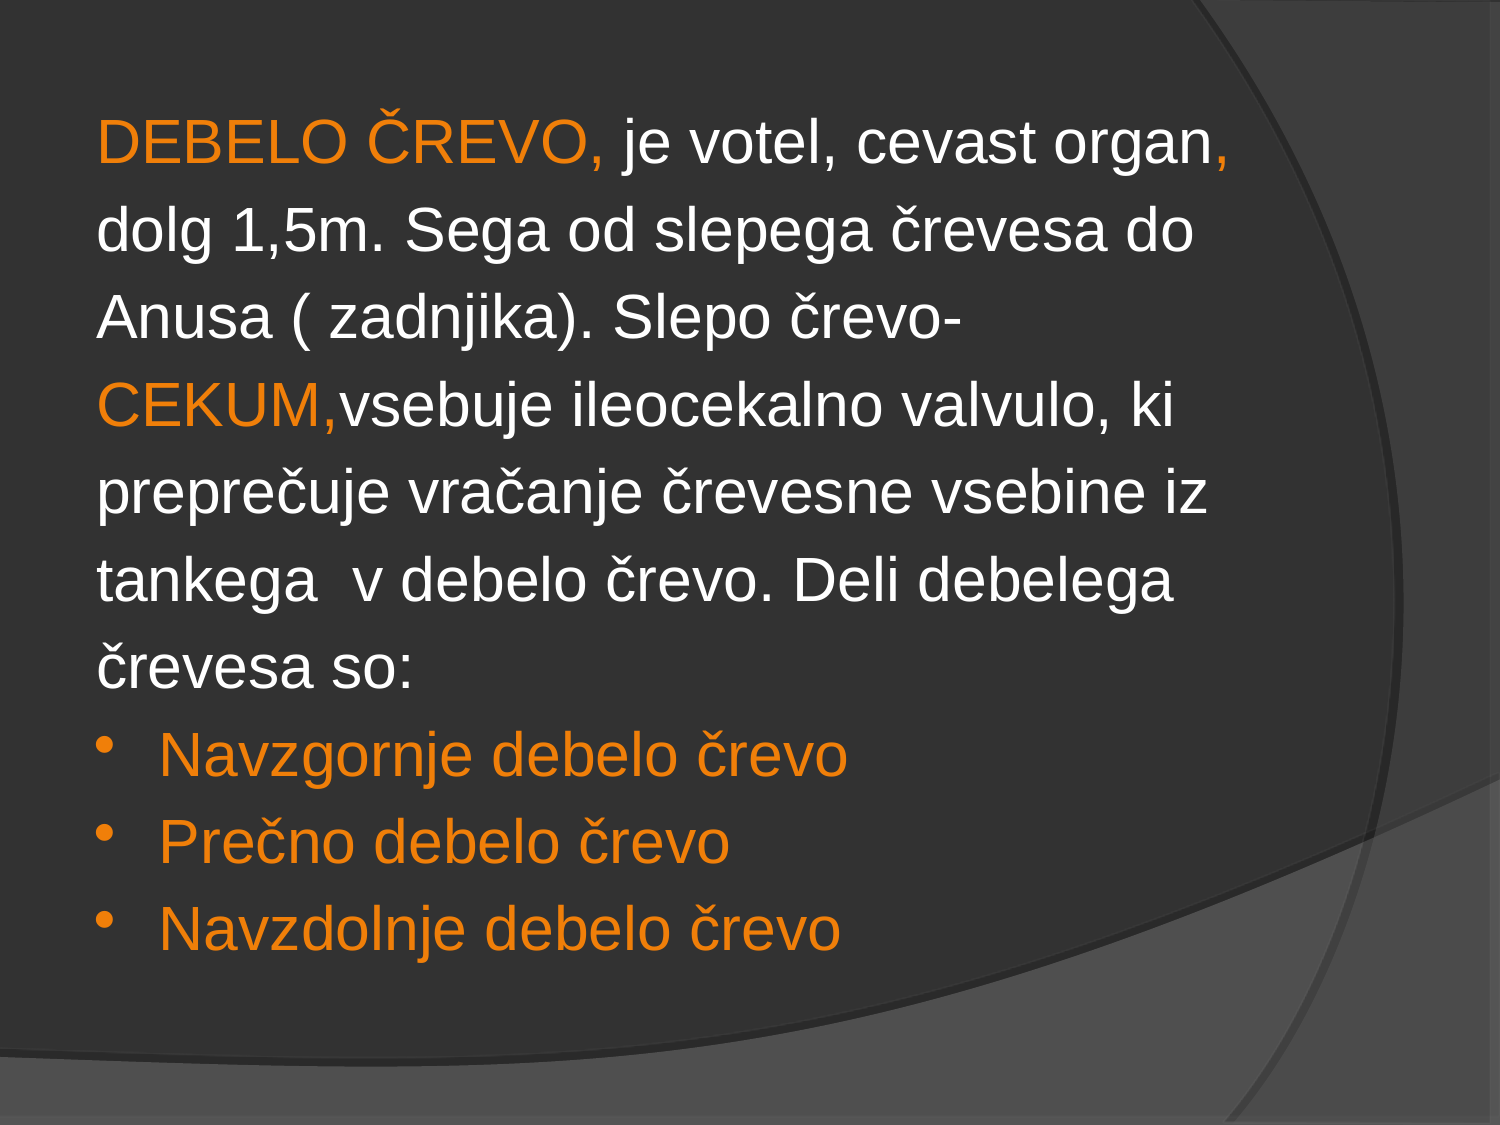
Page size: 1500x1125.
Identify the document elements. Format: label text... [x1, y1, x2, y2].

list DEBELO ČREVO, je votel, cevast organ, dolg 1,5m. Sega od slepega črevesa do Anusa ( zadnjika). Slepo črevo- CEKUM,vsebuje ileocekalno valvulo, ki preprečuje vračanje črevesne vsebine iz tankega v debelo črevo. Deli debelega črevesa so: Navzgornje debelo črevo Prečno debelo črevo Navzdolnje debelo črevo [75, 93, 1300, 1005]
